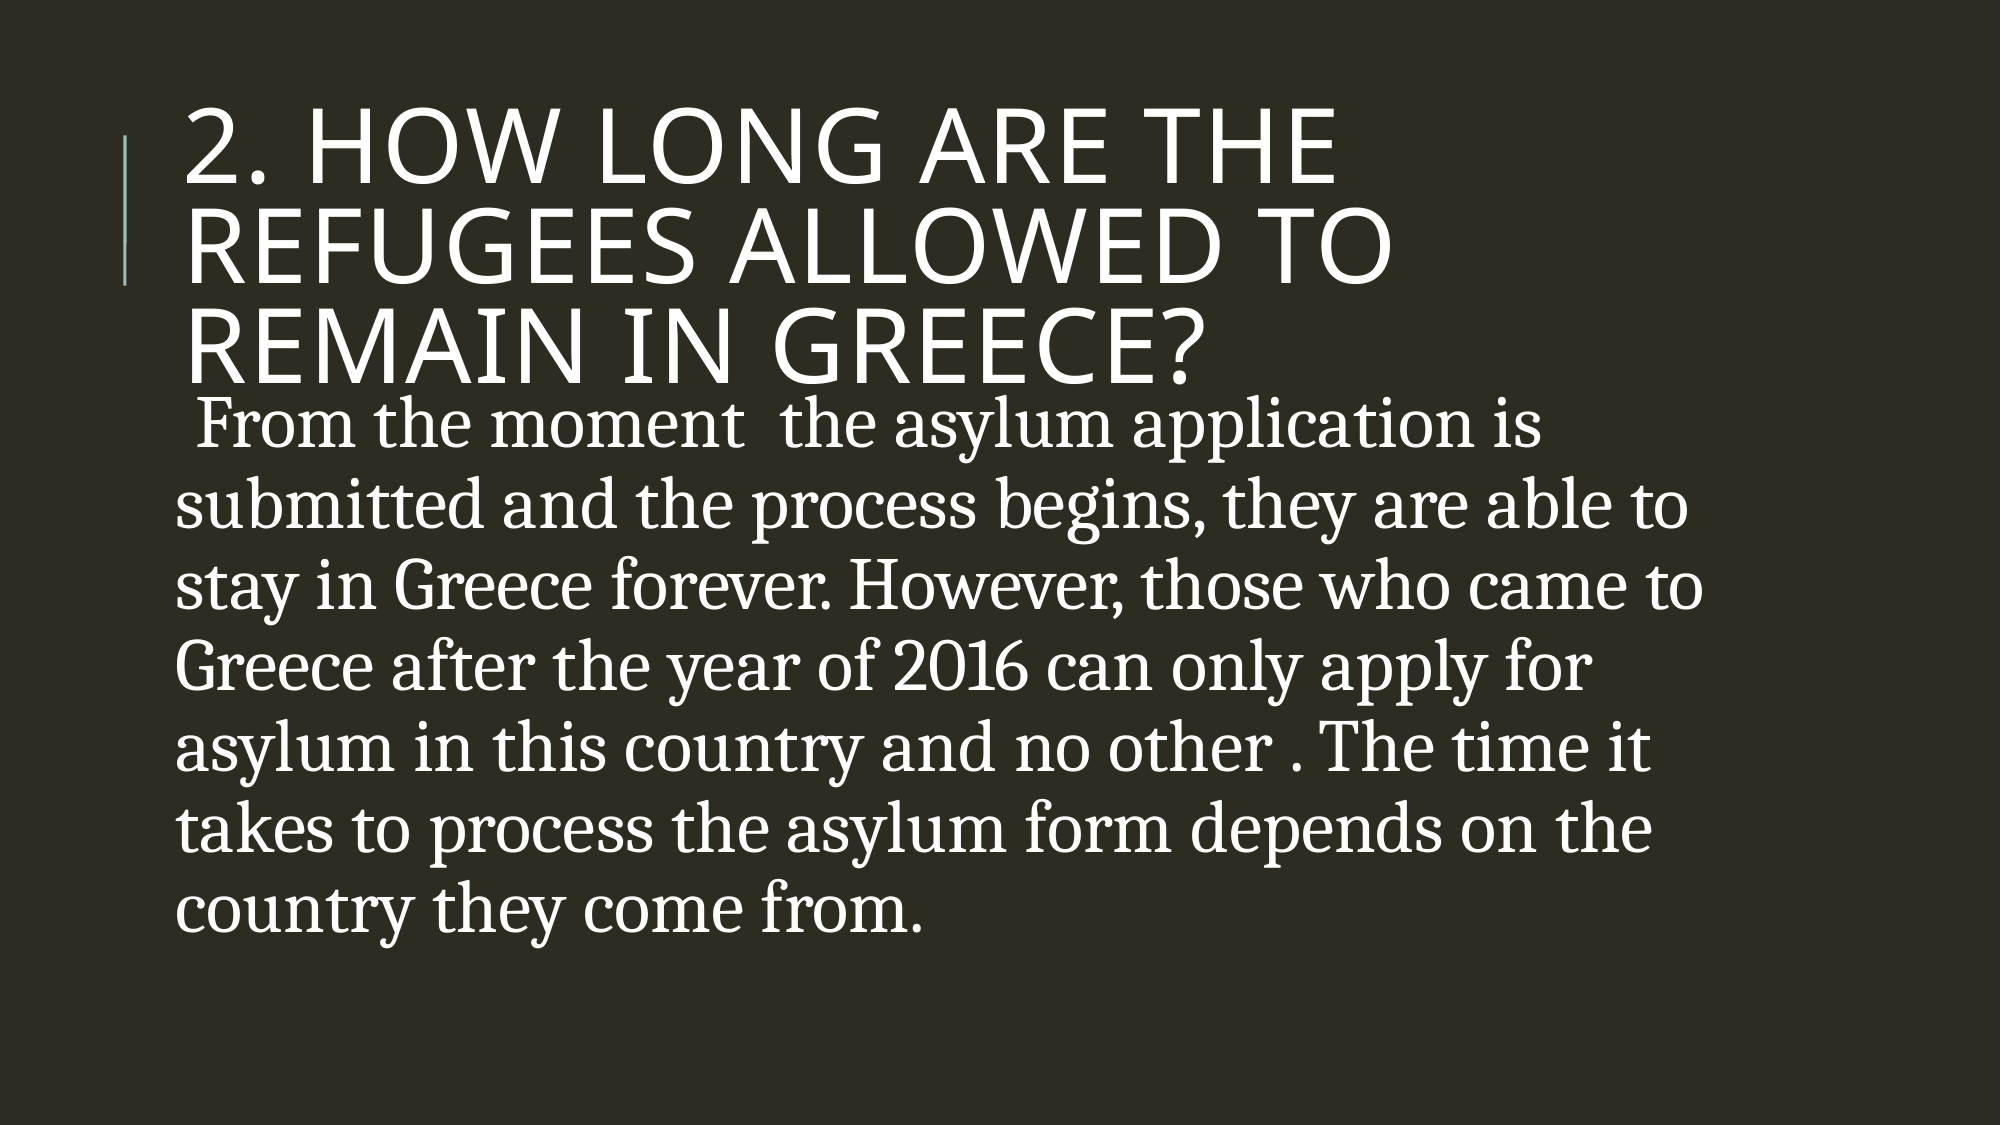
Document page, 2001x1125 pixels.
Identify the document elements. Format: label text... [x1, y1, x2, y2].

title 2. how long are the refugees allowed to remain in Greece? [168, 96, 1763, 342]
list From the moment the asylum application is submitted and the process begins, they are able to stay in Greece forever. However, those who came to Greece after the year of 2016 can only apply for asylum in this country and no other . The time it takes to process the asylum form depends on the country they come from. [168, 375, 1763, 1035]
